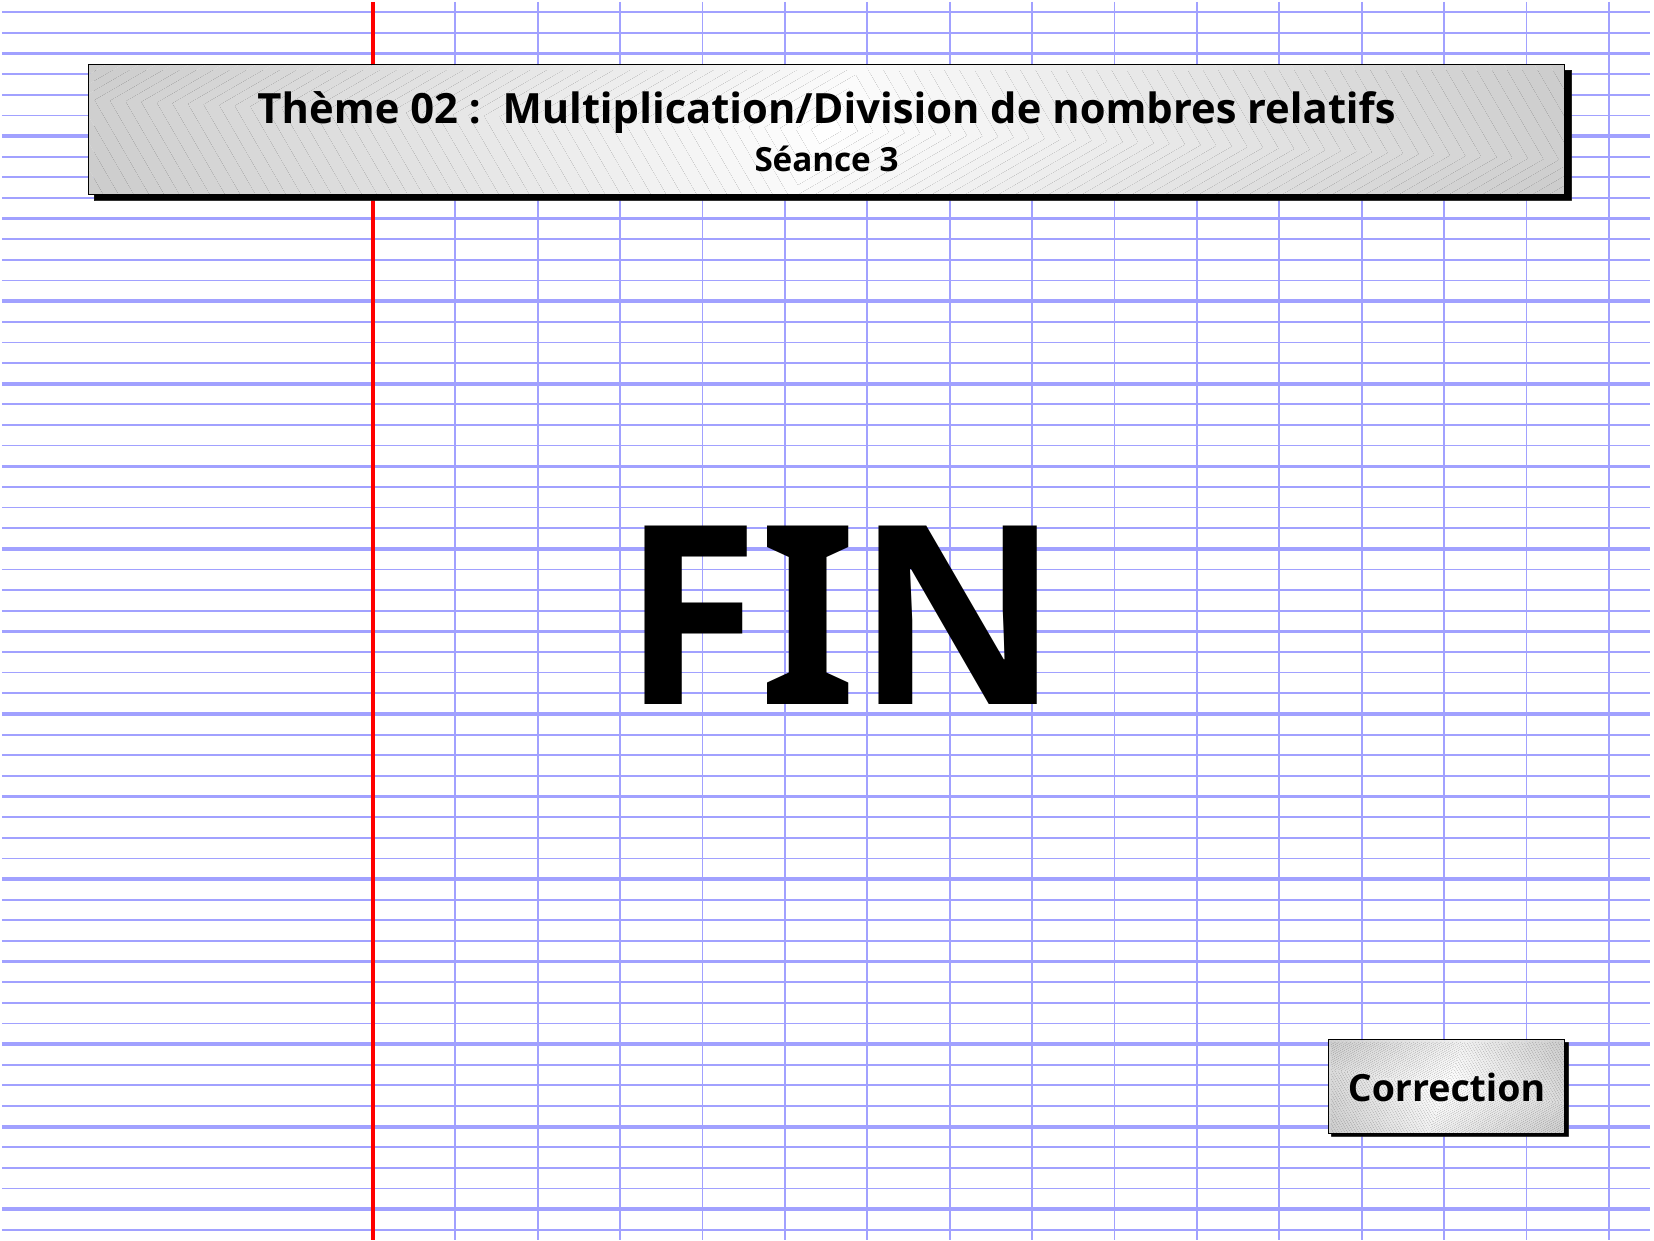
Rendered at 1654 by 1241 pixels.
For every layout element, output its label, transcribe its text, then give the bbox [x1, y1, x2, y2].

text_box FIN [413, 429, 1270, 798]
text_box Correction [1328, 1039, 1565, 1134]
picture [0, 0, 1654, 1241]
text_box Thème 02 : Multiplication/Division de nombres relatifs Séance 3 [88, 64, 1565, 195]
